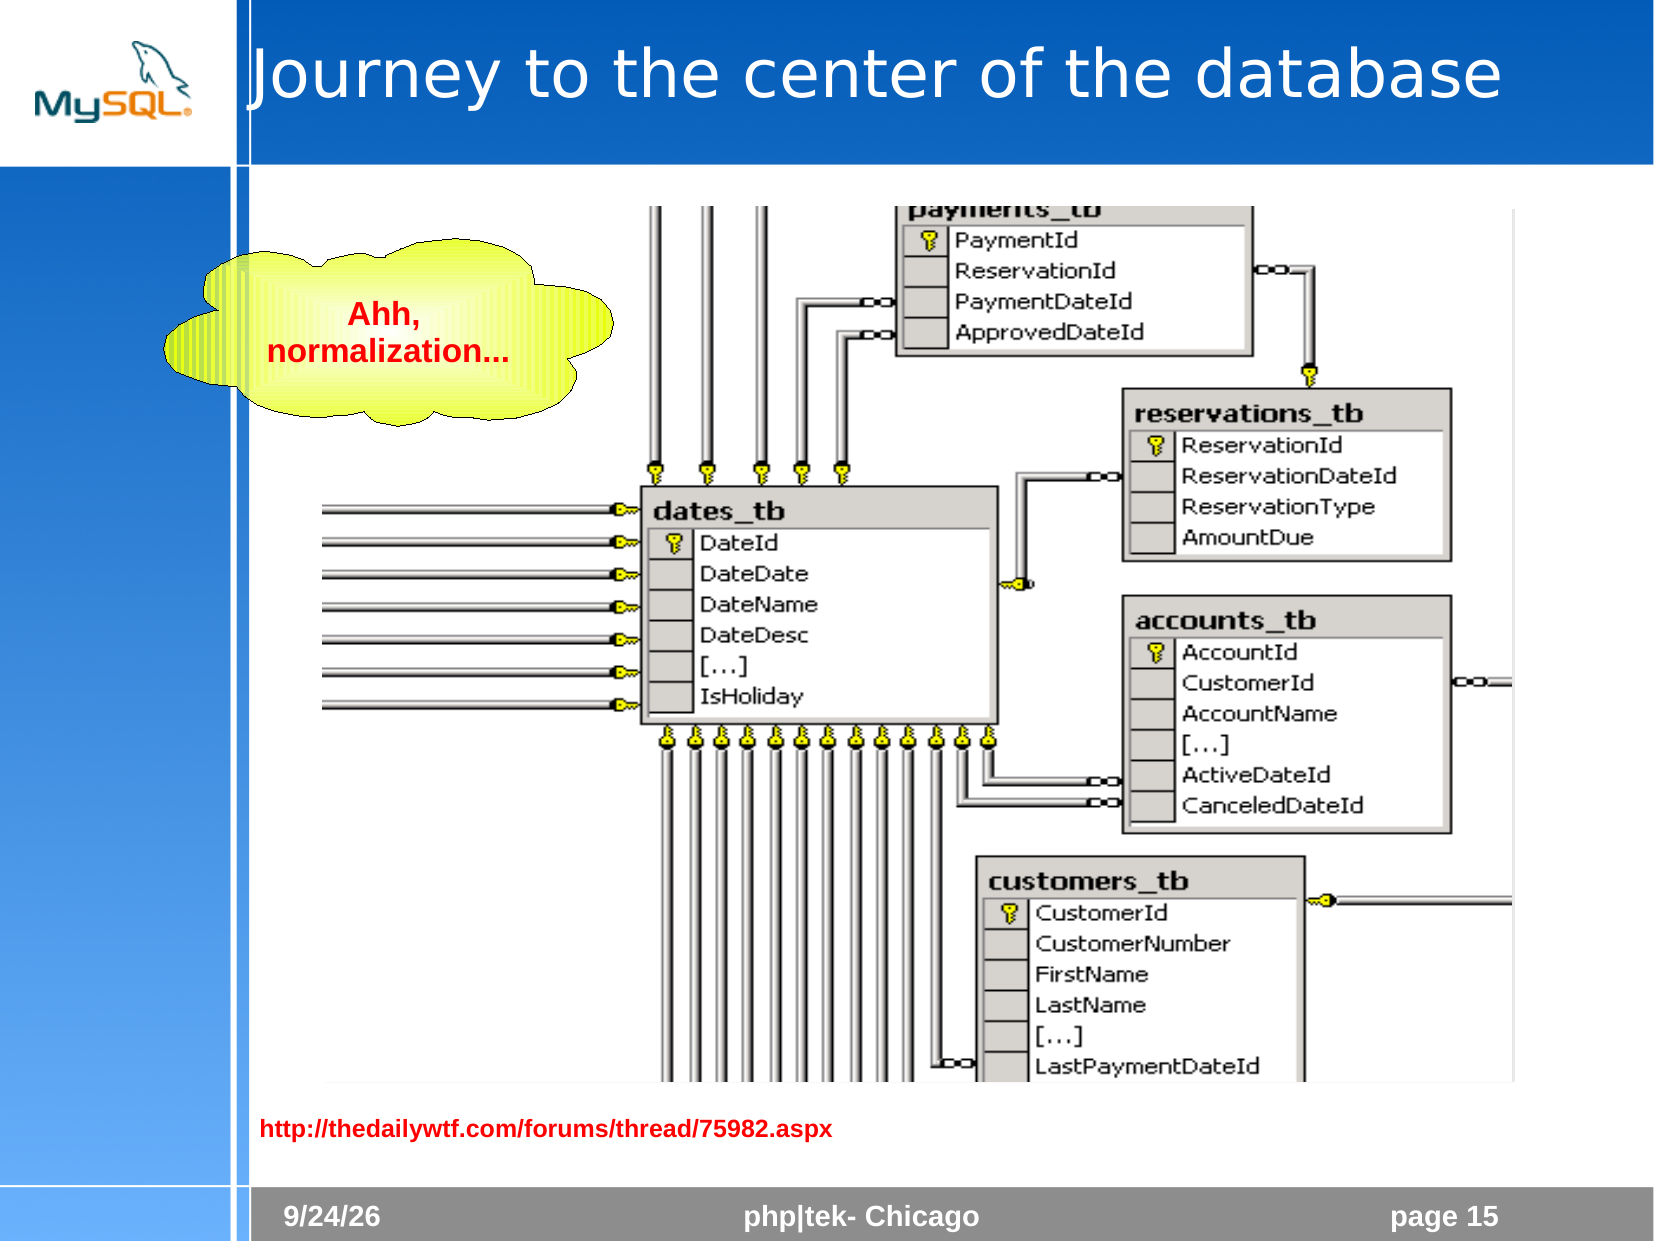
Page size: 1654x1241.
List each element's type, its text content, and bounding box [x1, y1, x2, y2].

text_box http://thedailywtf.com/forums/thread/75982.aspx [244, 1106, 1188, 1155]
picture [35, 41, 192, 123]
title Journey to the center of the database [250, 11, 1594, 137]
text_box Ahh, normalization... [163, 238, 614, 427]
picture [0, 0, 1654, 1241]
